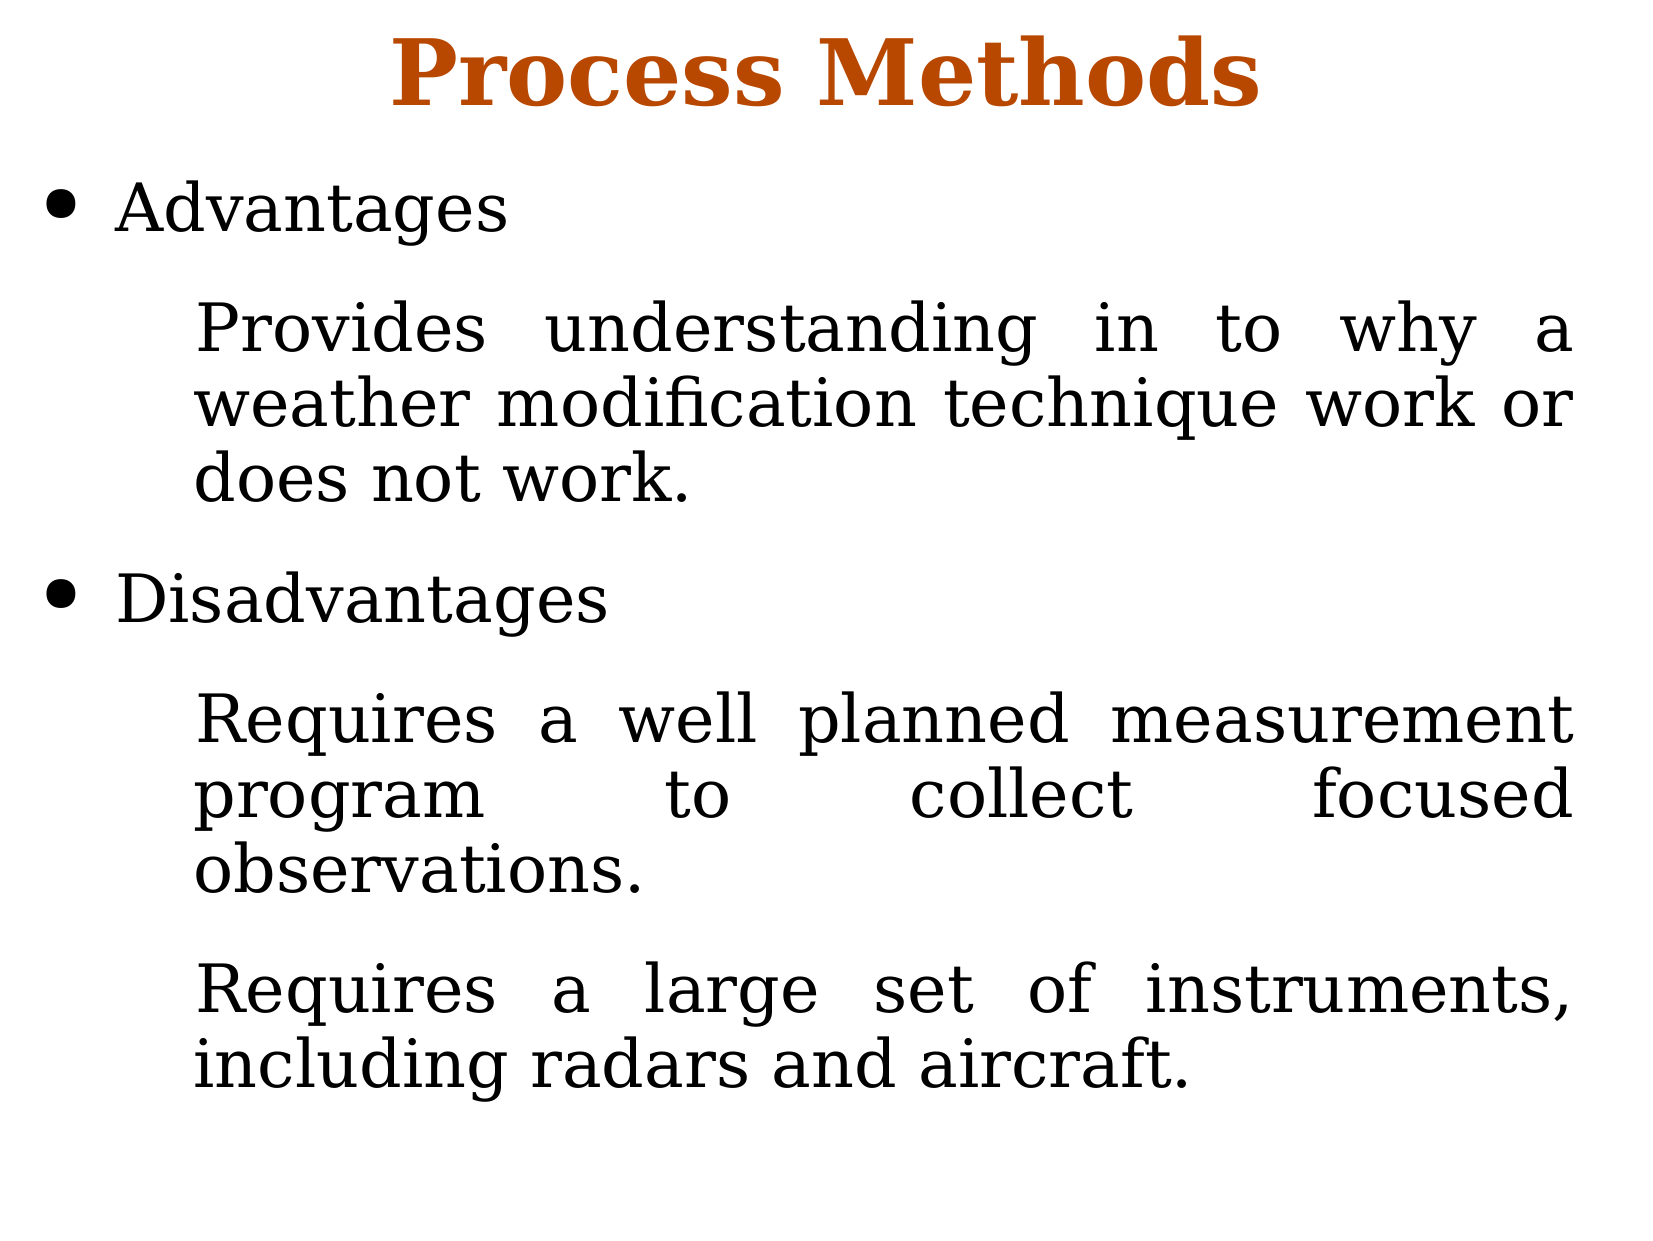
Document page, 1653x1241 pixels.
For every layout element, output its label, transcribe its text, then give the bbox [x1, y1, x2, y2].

text_box Process Methods [0, 25, 1653, 124]
text_box Advantages Provides understanding in to why a weather modification technique work or does not work. Disadvantages Requires a well planned measurement program to collect focused observations. Requires a large set of instruments, including radars and aircraft. [5, 171, 1576, 1088]
